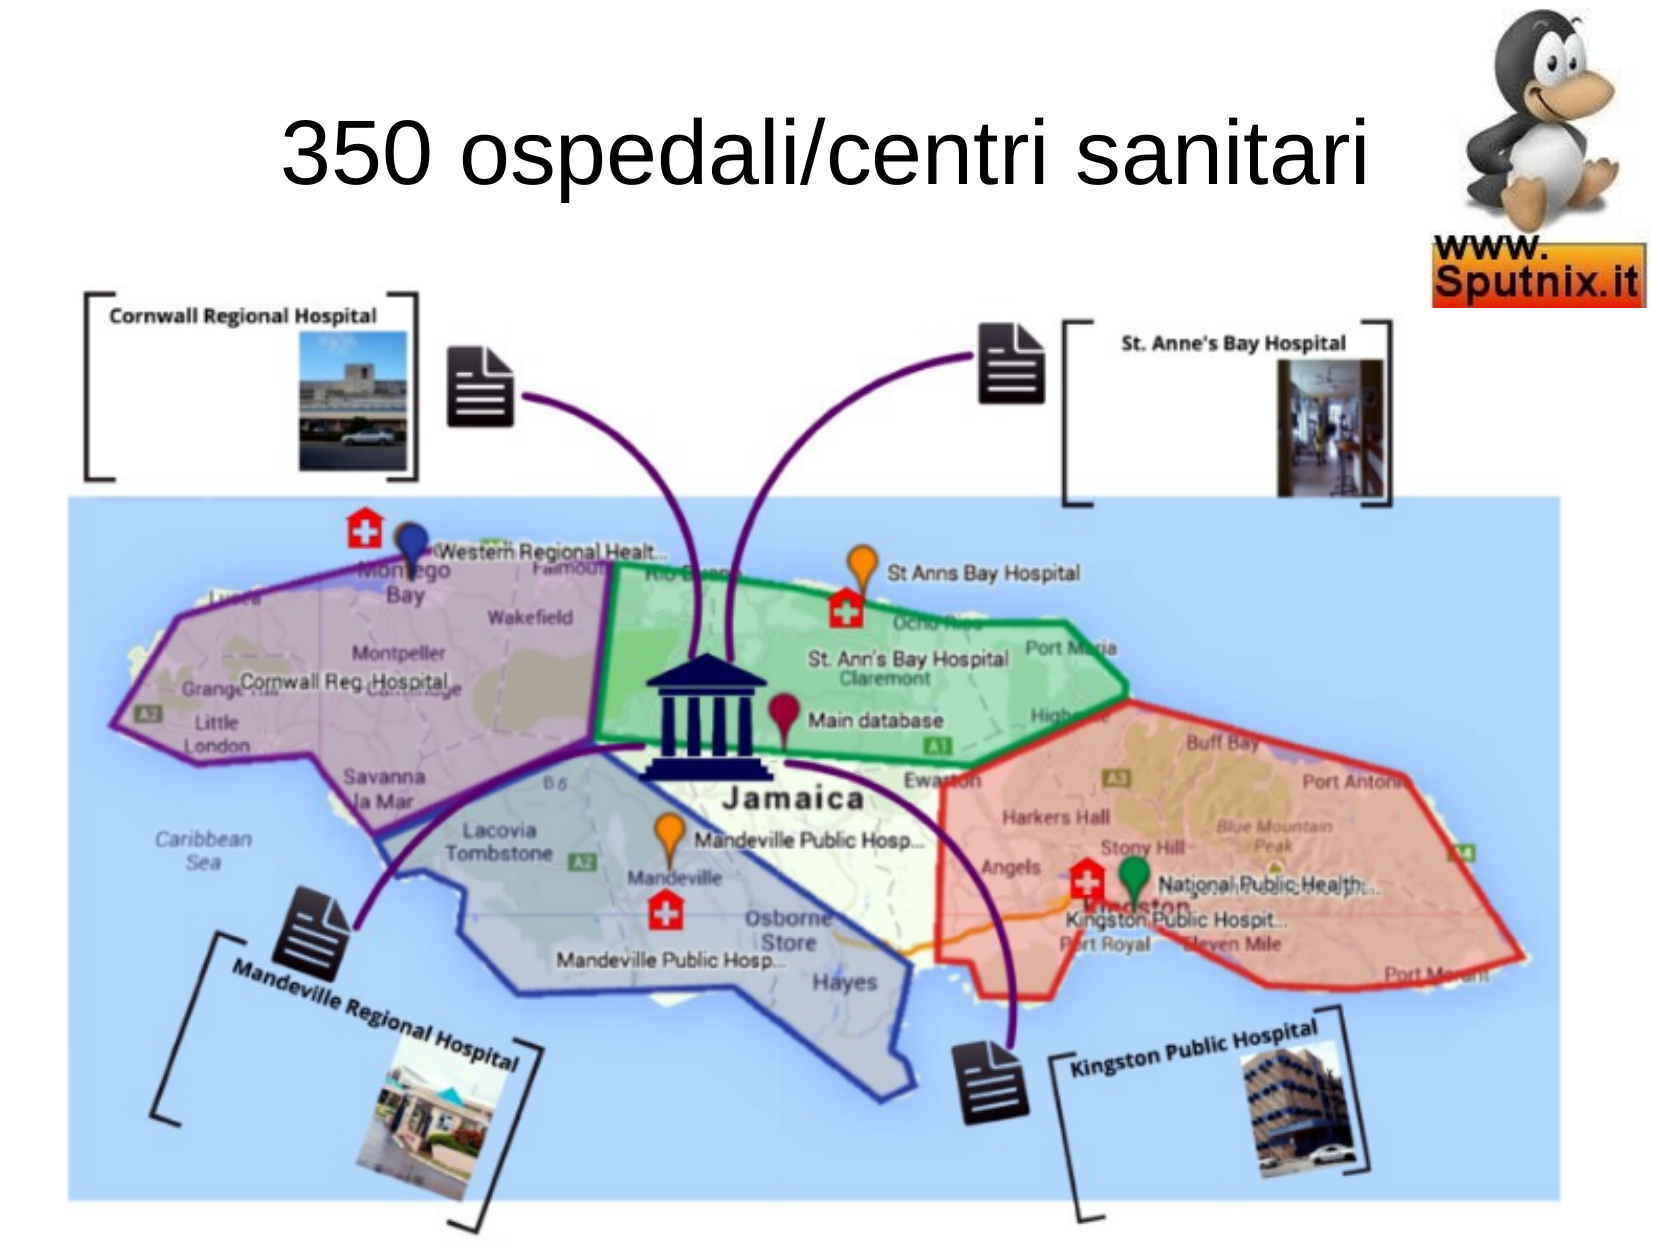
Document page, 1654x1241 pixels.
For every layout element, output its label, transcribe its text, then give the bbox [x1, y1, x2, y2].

title 350 ospedali/centri sanitari [82, 49, 1429, 257]
picture [53, 8, 1651, 1241]
